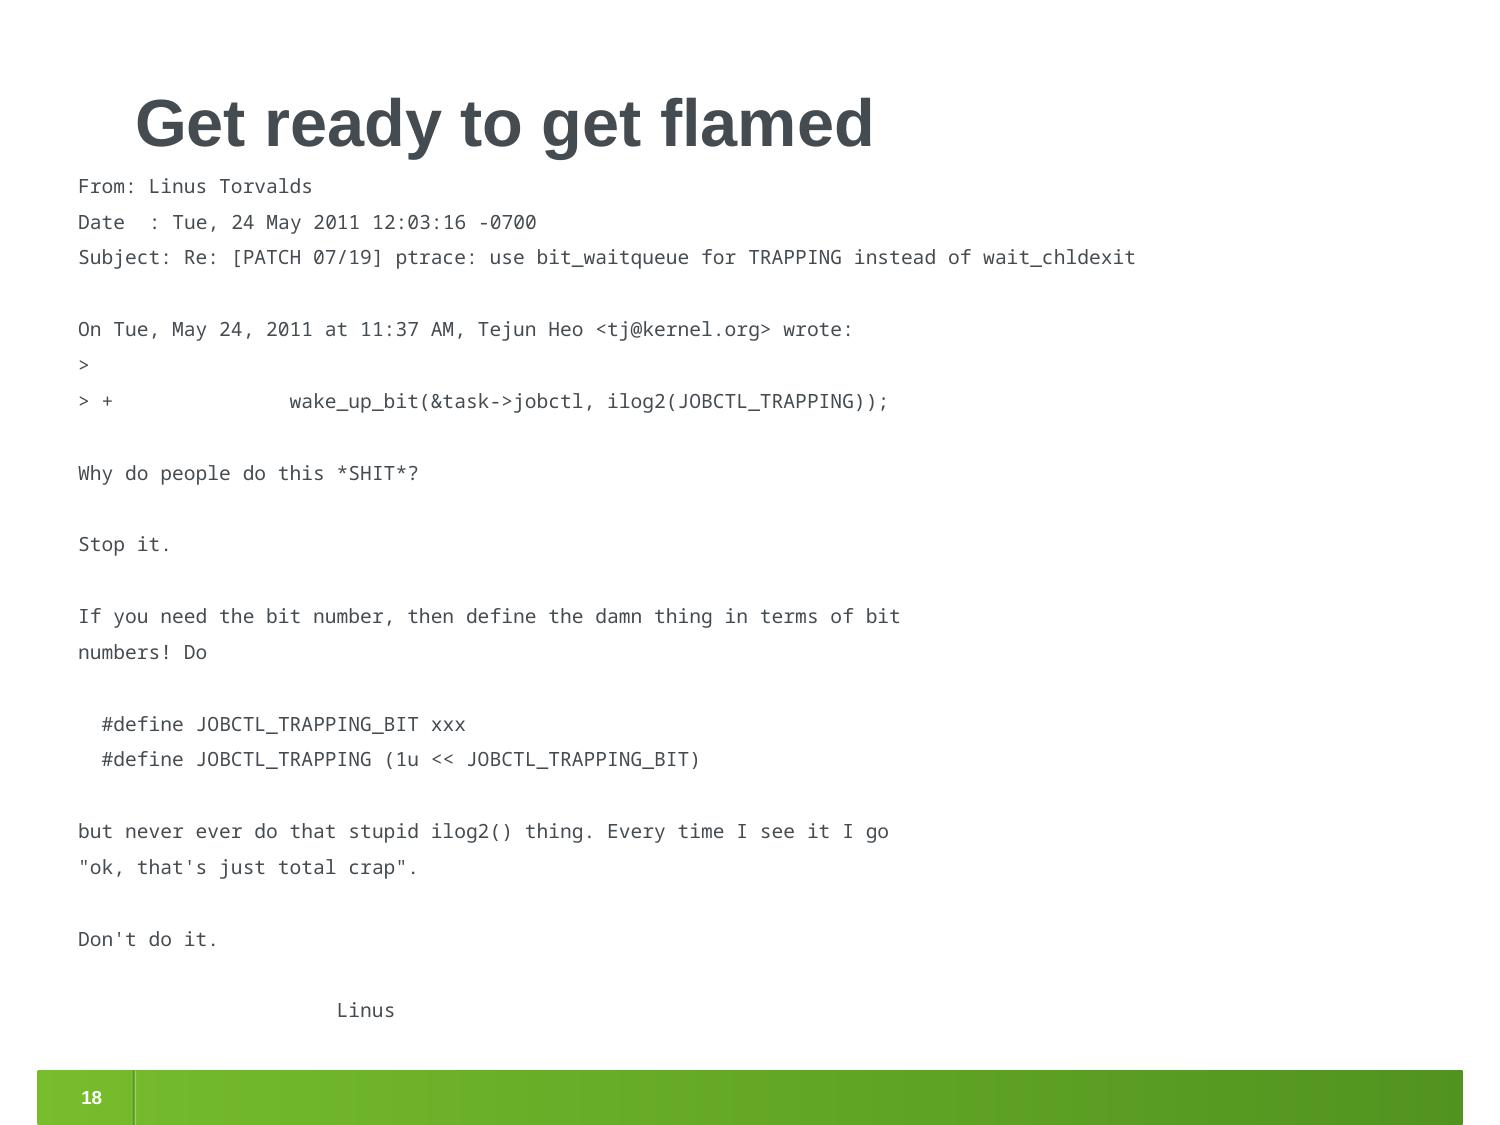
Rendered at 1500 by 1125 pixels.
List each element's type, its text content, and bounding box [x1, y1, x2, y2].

list From: Linus Torvalds Date : Tue, 24 May 2011 12:03:16 -0700 Subject: Re: [PATCH 07/19] ptrace: use bit_waitqueue for TRAPPING instead of wait_chldexit On Tue, May 24, 2011 at 11:37 AM, Tejun Heo <tj@kernel.org> wrote: > > + wake_up_bit(&task->jobctl, ilog2(JOBCTL_TRAPPING)); Why do people do this *SHIT*? Stop it. If you need the bit number, then define the damn thing in terms of bit numbers! Do #define JOBCTL_TRAPPING_BIT xxx #define JOBCTL_TRAPPING (1u << JOBCTL_TRAPPING_BIT) but never ever do that stupid ilog2() thing. Every time I see it I go "ok, that's just total crap". Don't do it. Linus [78, 172, 1442, 1031]
title Get ready to get flamed [135, 41, 1372, 172]
